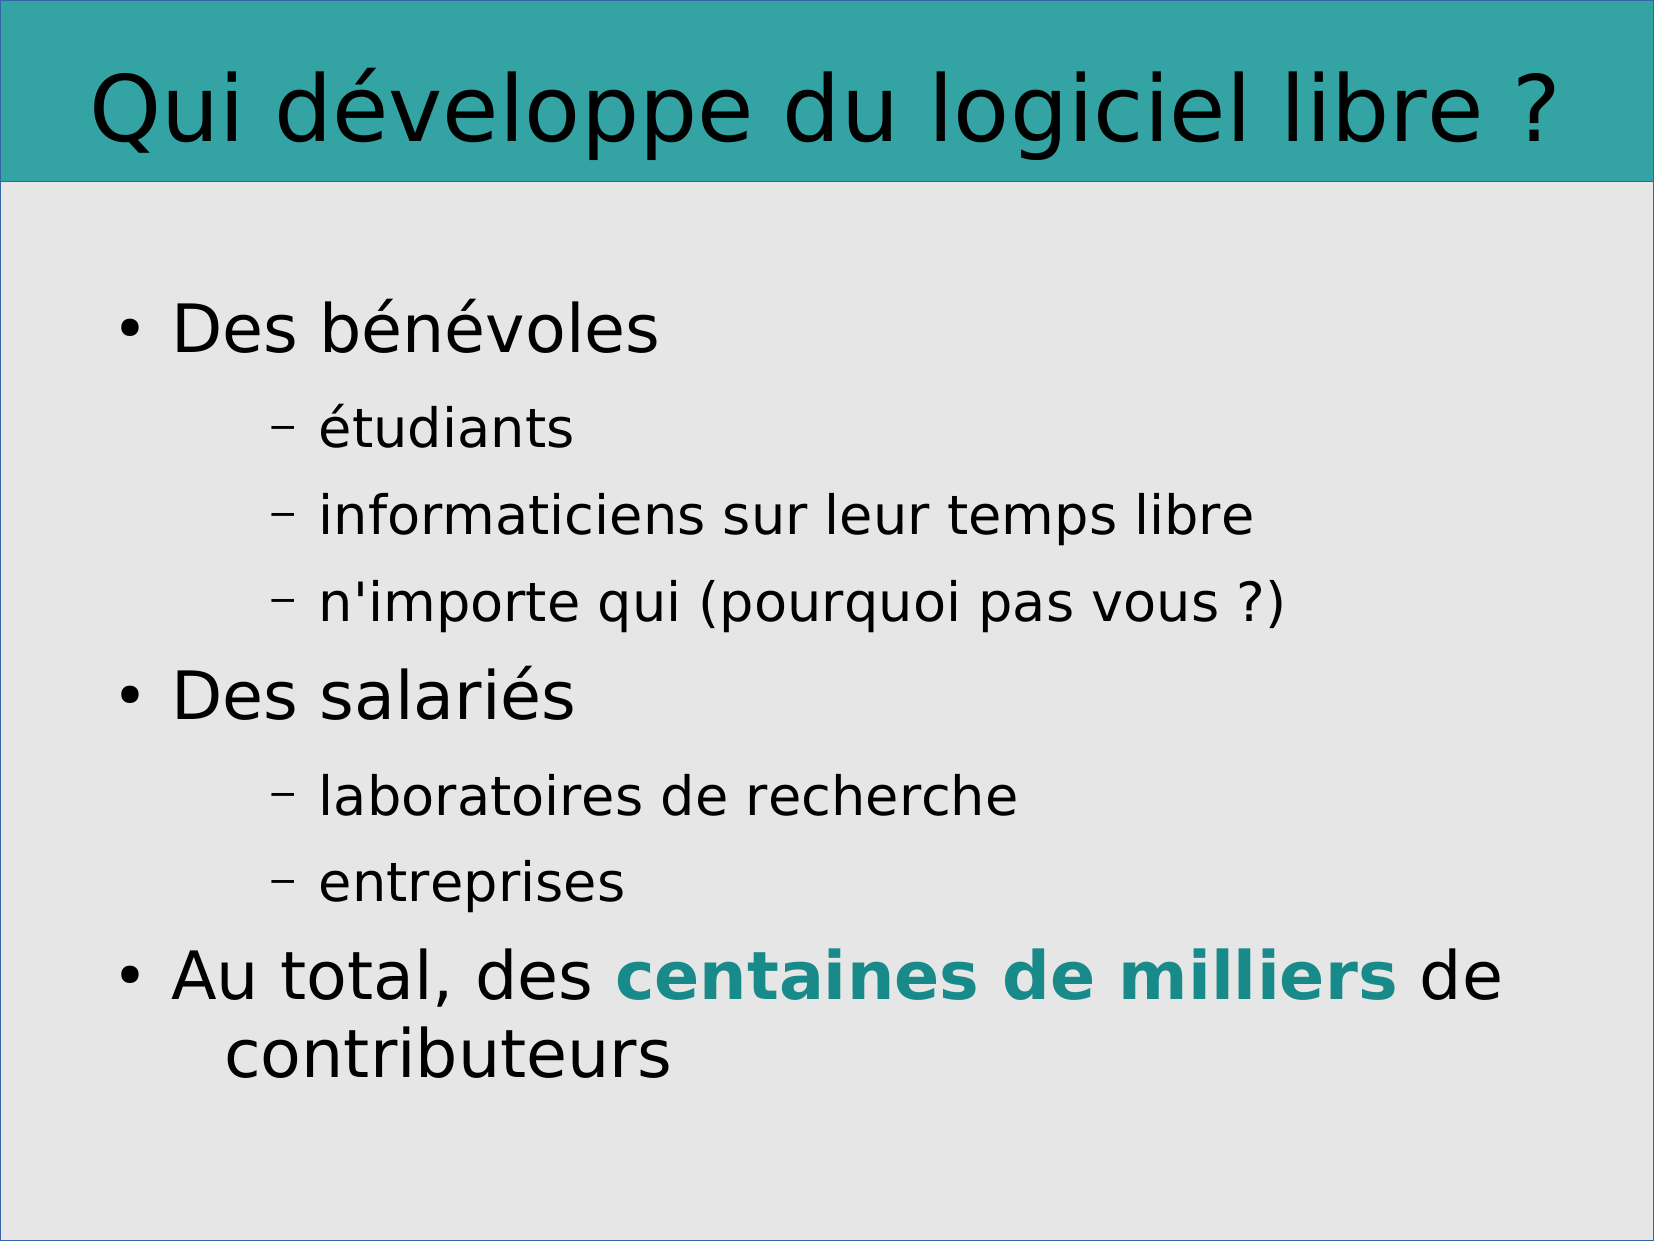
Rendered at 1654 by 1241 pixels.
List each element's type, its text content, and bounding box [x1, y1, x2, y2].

list Des bénévoles étudiants informaticiens sur leur temps libre n'importe qui (pourquoi pas vous ?) Des salariés laboratoires de recherche entreprises Au total, des centaines de milliers de contributeurs [82, 290, 1571, 1109]
title Qui développe du logiciel libre ? [82, 49, 1571, 170]
